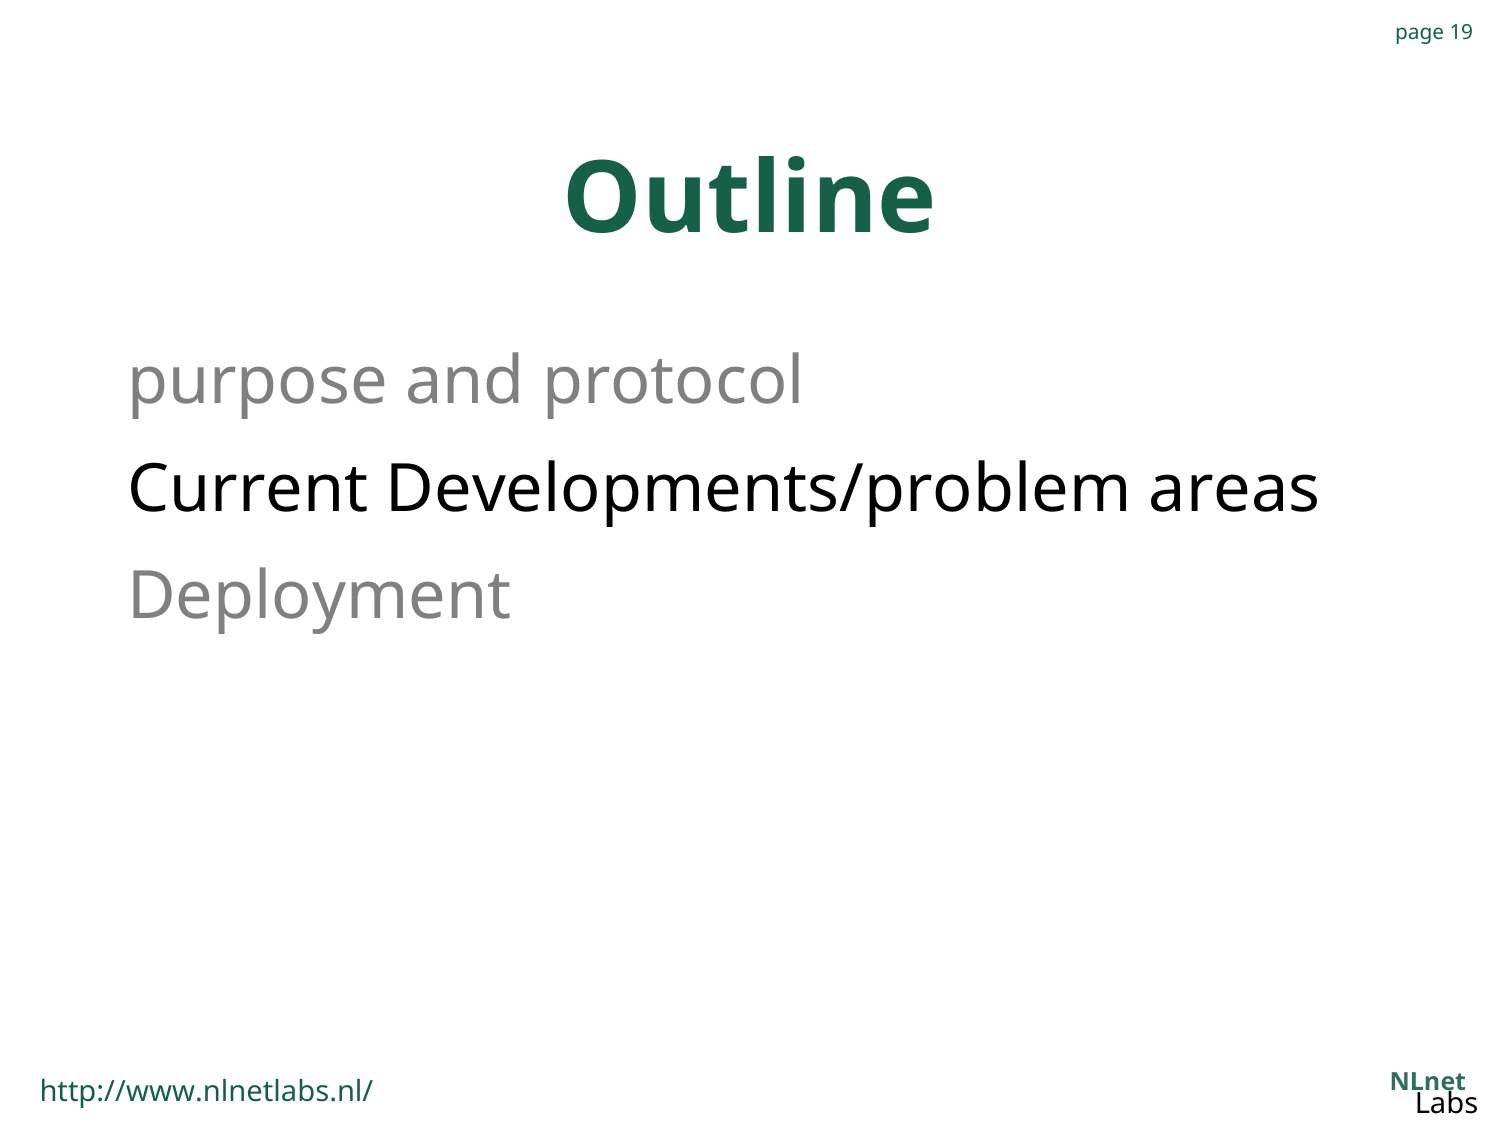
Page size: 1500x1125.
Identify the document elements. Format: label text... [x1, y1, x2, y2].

title Outline [112, 99, 1388, 288]
list purpose and protocol Current Developments/problem areas Deployment [112, 324, 1388, 1001]
